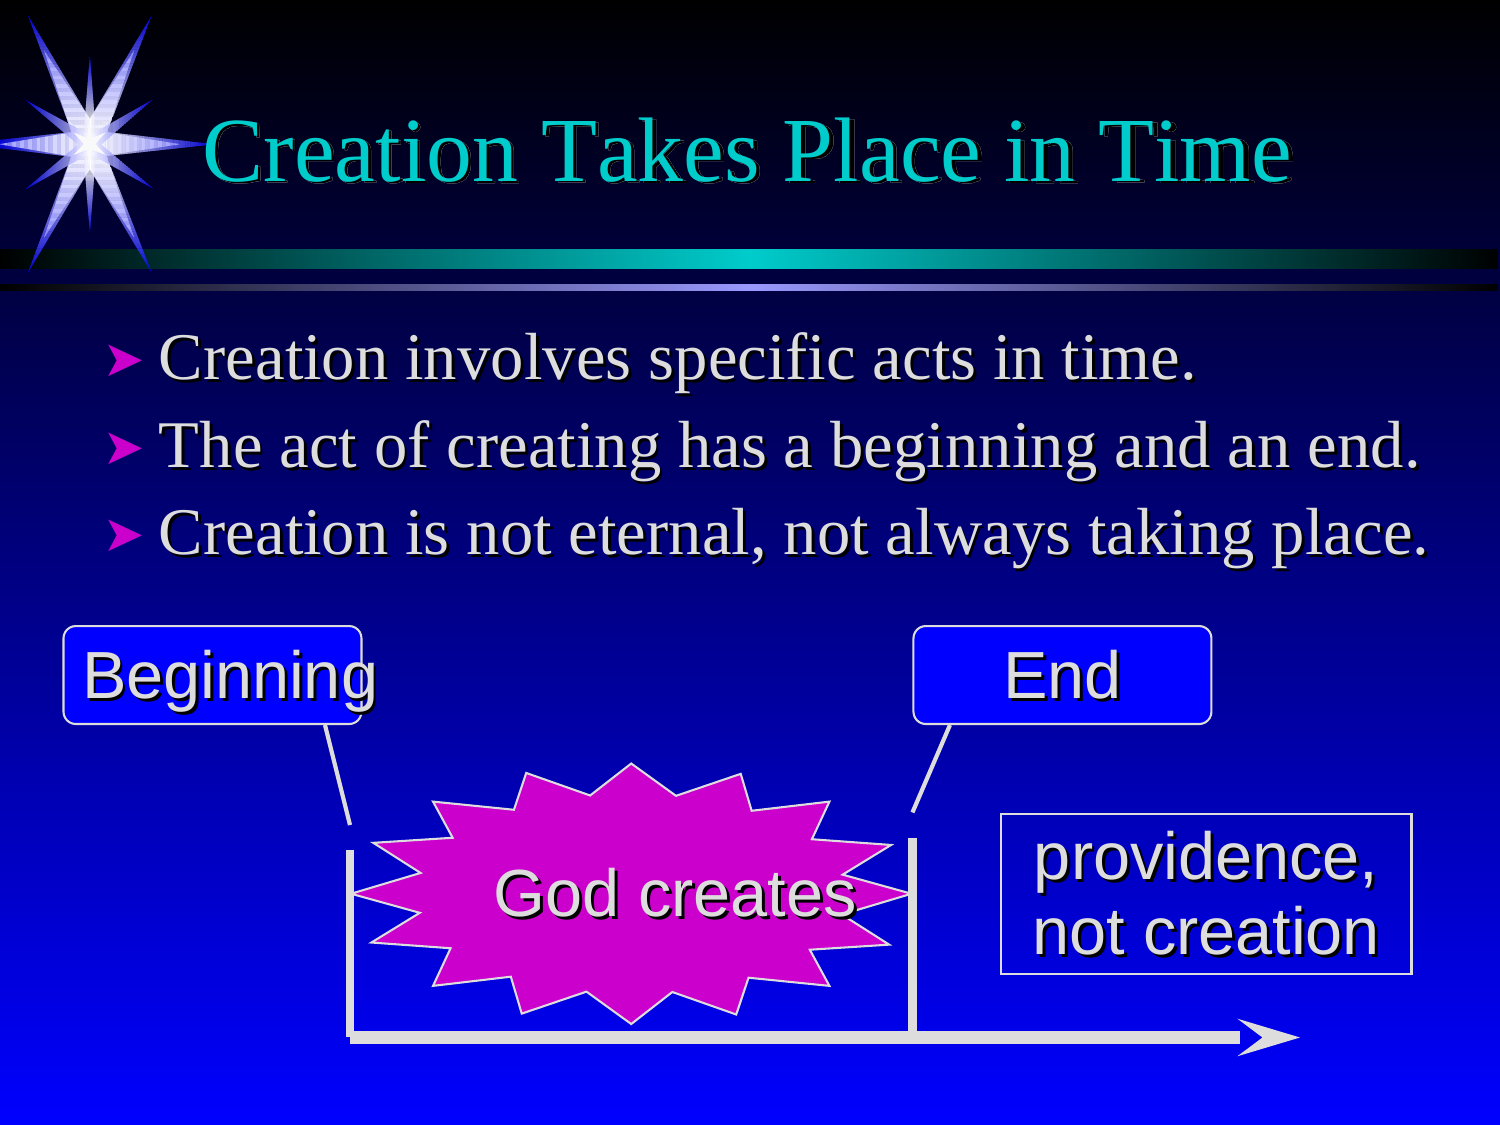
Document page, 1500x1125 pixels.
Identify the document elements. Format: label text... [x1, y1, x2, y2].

text_box Beginning [352, 670, 362, 694]
text_box God creates [354, 763, 908, 1025]
title Creation Takes Place in Time [187, 56, 1463, 244]
text_box Creation is not eternal, not always taking place. [87, 487, 1488, 601]
list Creation involves specific acts in time. [87, 312, 1363, 400]
text_box Beginning [63, 626, 362, 725]
text_box End [913, 626, 1212, 725]
text_box The act of creating has a beginning and an end. [87, 400, 1488, 487]
text_box providence, not creation [1001, 813, 1412, 974]
